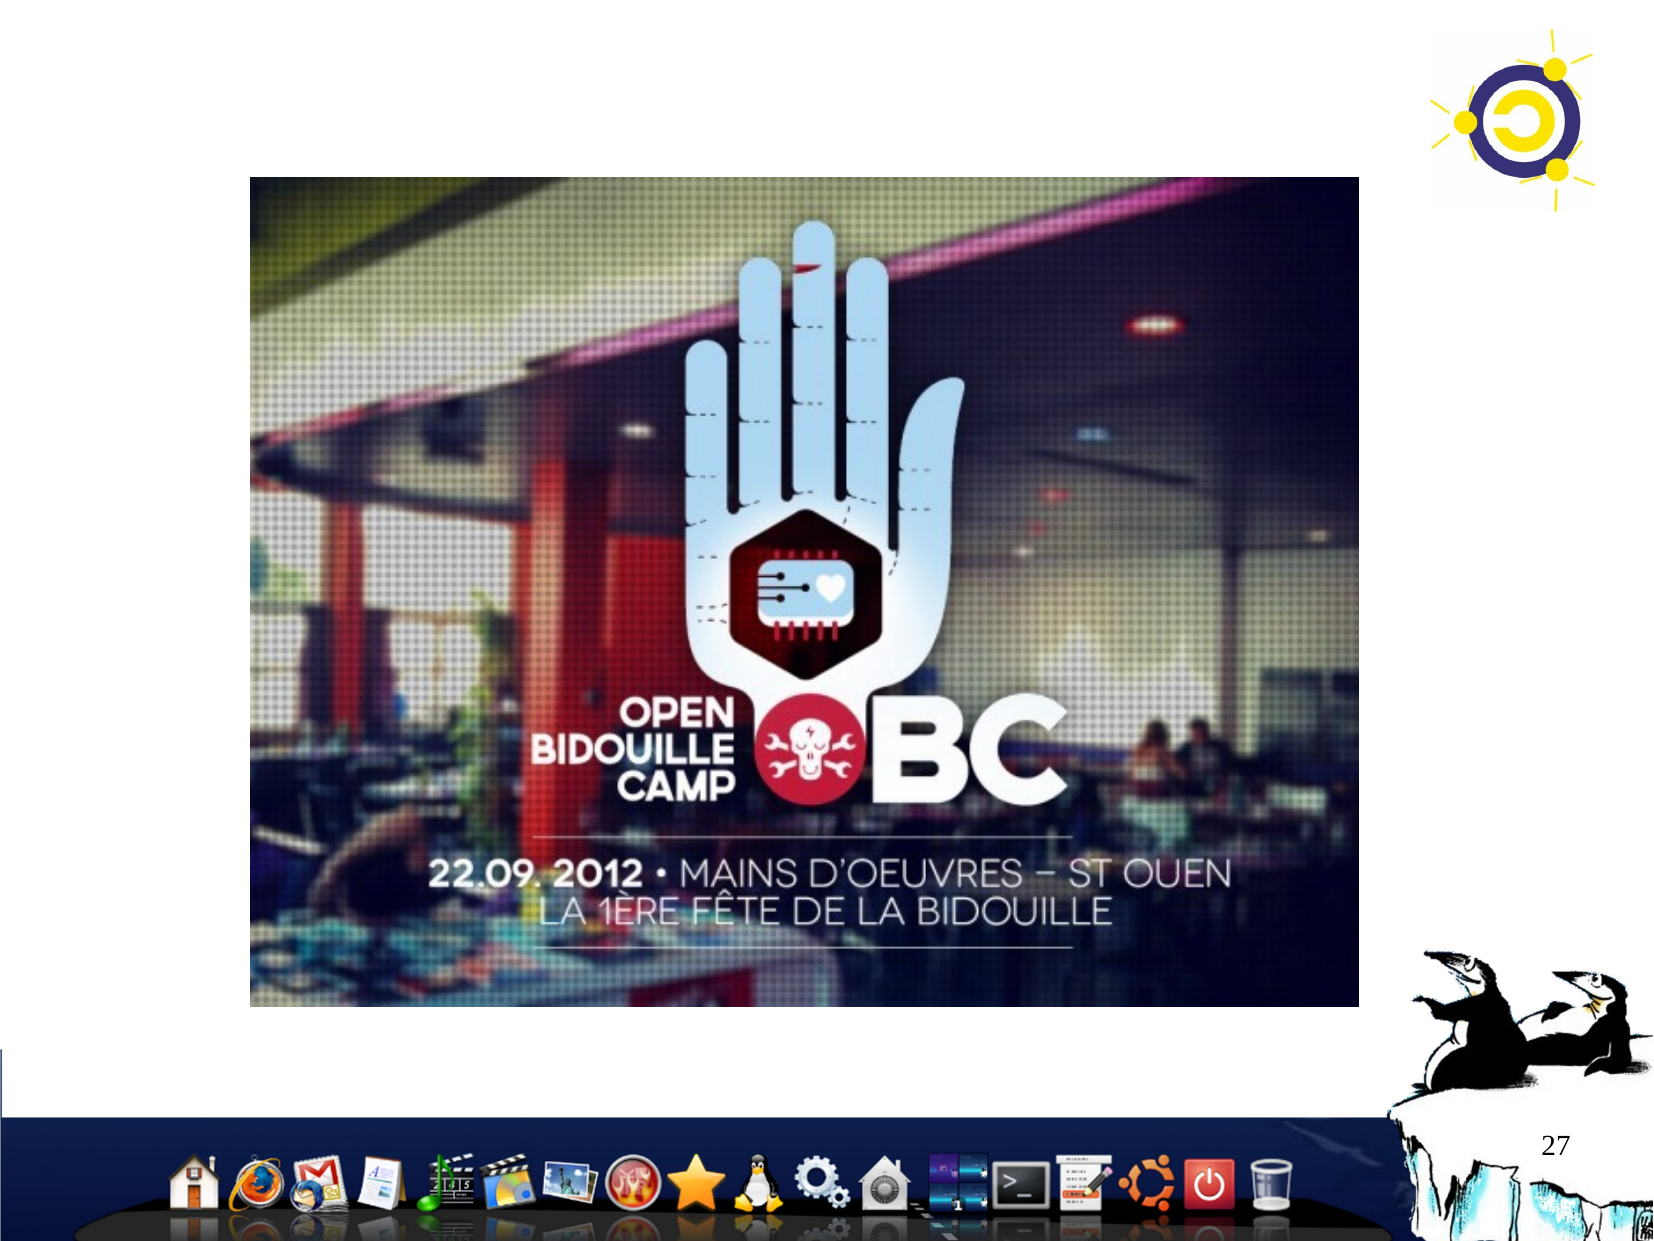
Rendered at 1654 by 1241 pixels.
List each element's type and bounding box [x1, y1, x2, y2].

title [82, 49, 1571, 257]
picture [0, 29, 1653, 1241]
list [82, 290, 1571, 1109]
